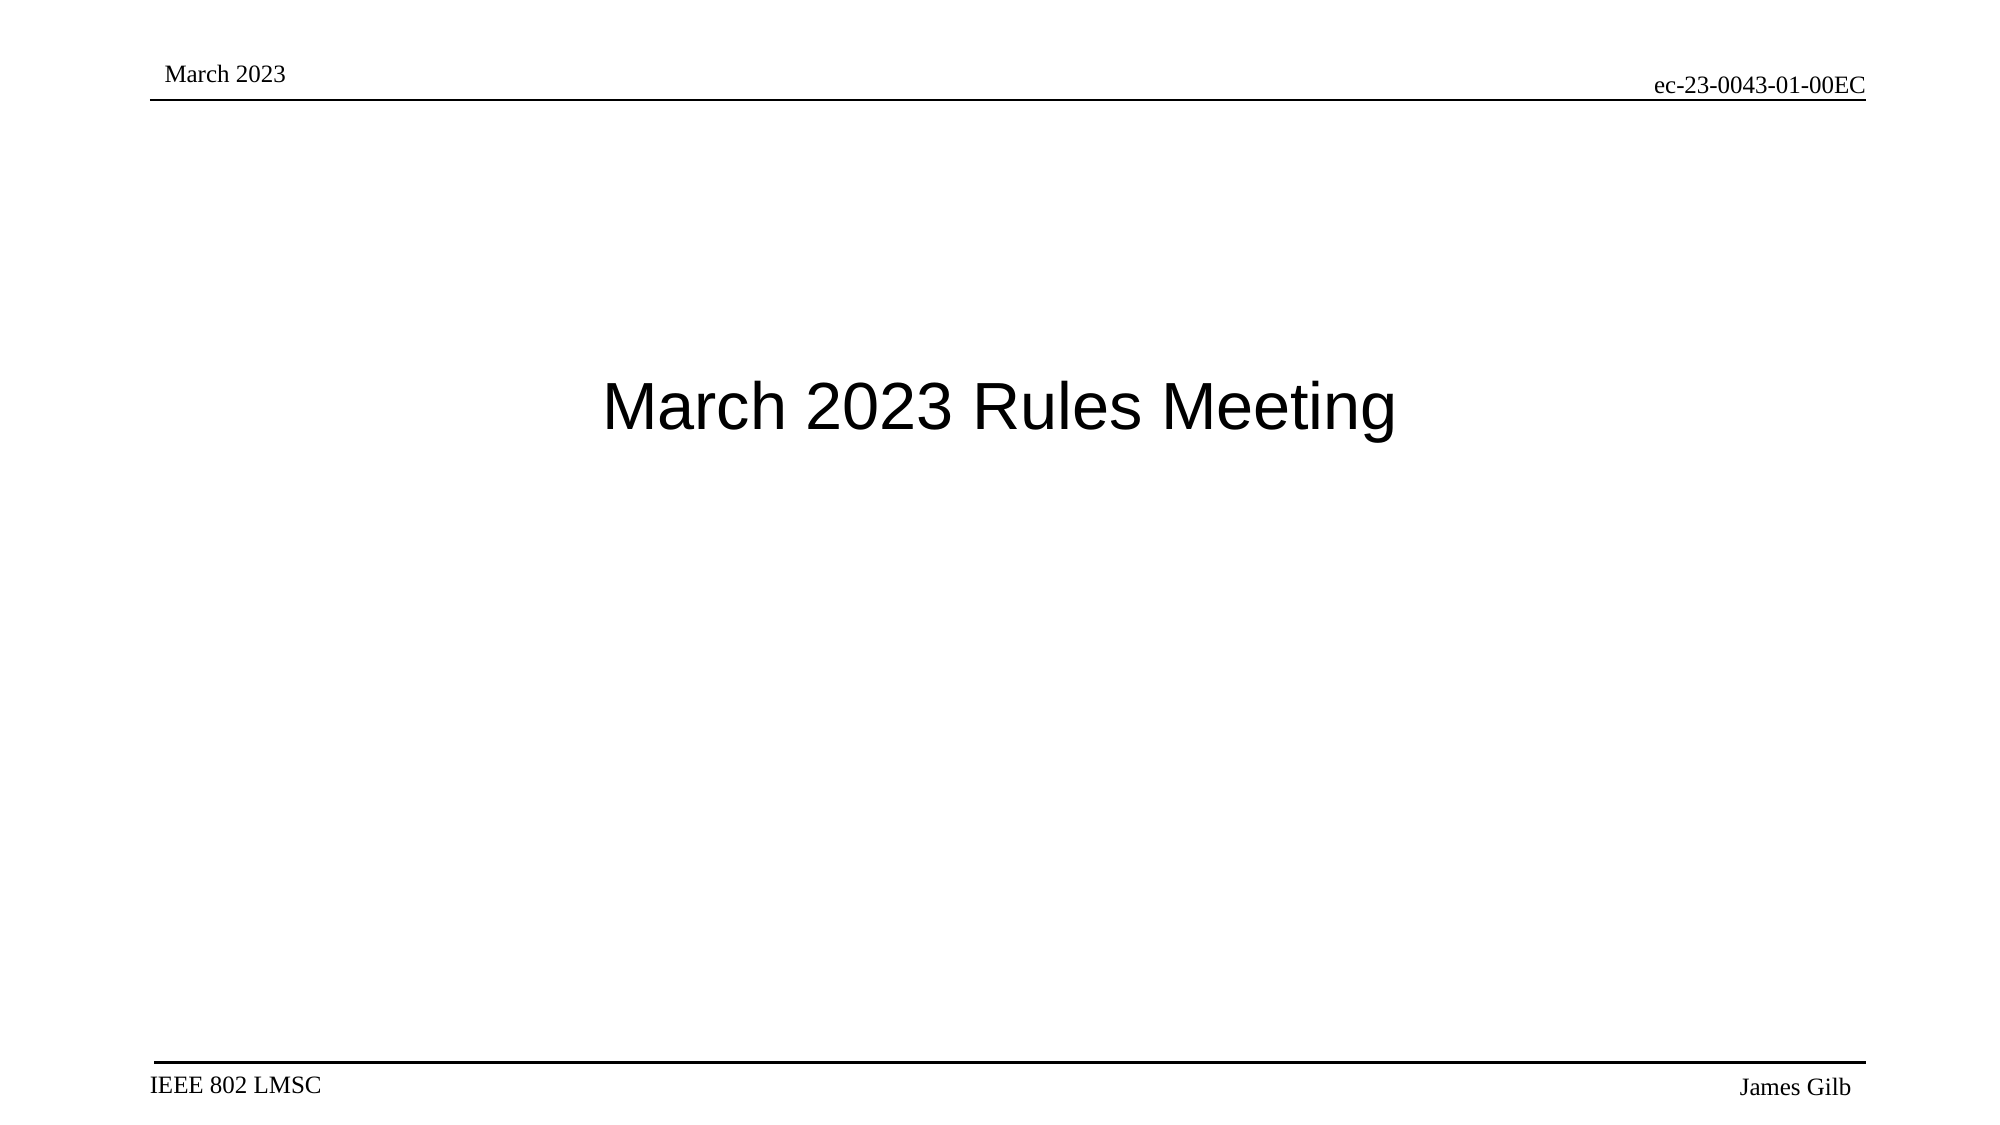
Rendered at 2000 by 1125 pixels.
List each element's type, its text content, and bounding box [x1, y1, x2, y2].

subtitle March 2023 Rules Meeting [125, 112, 1876, 693]
